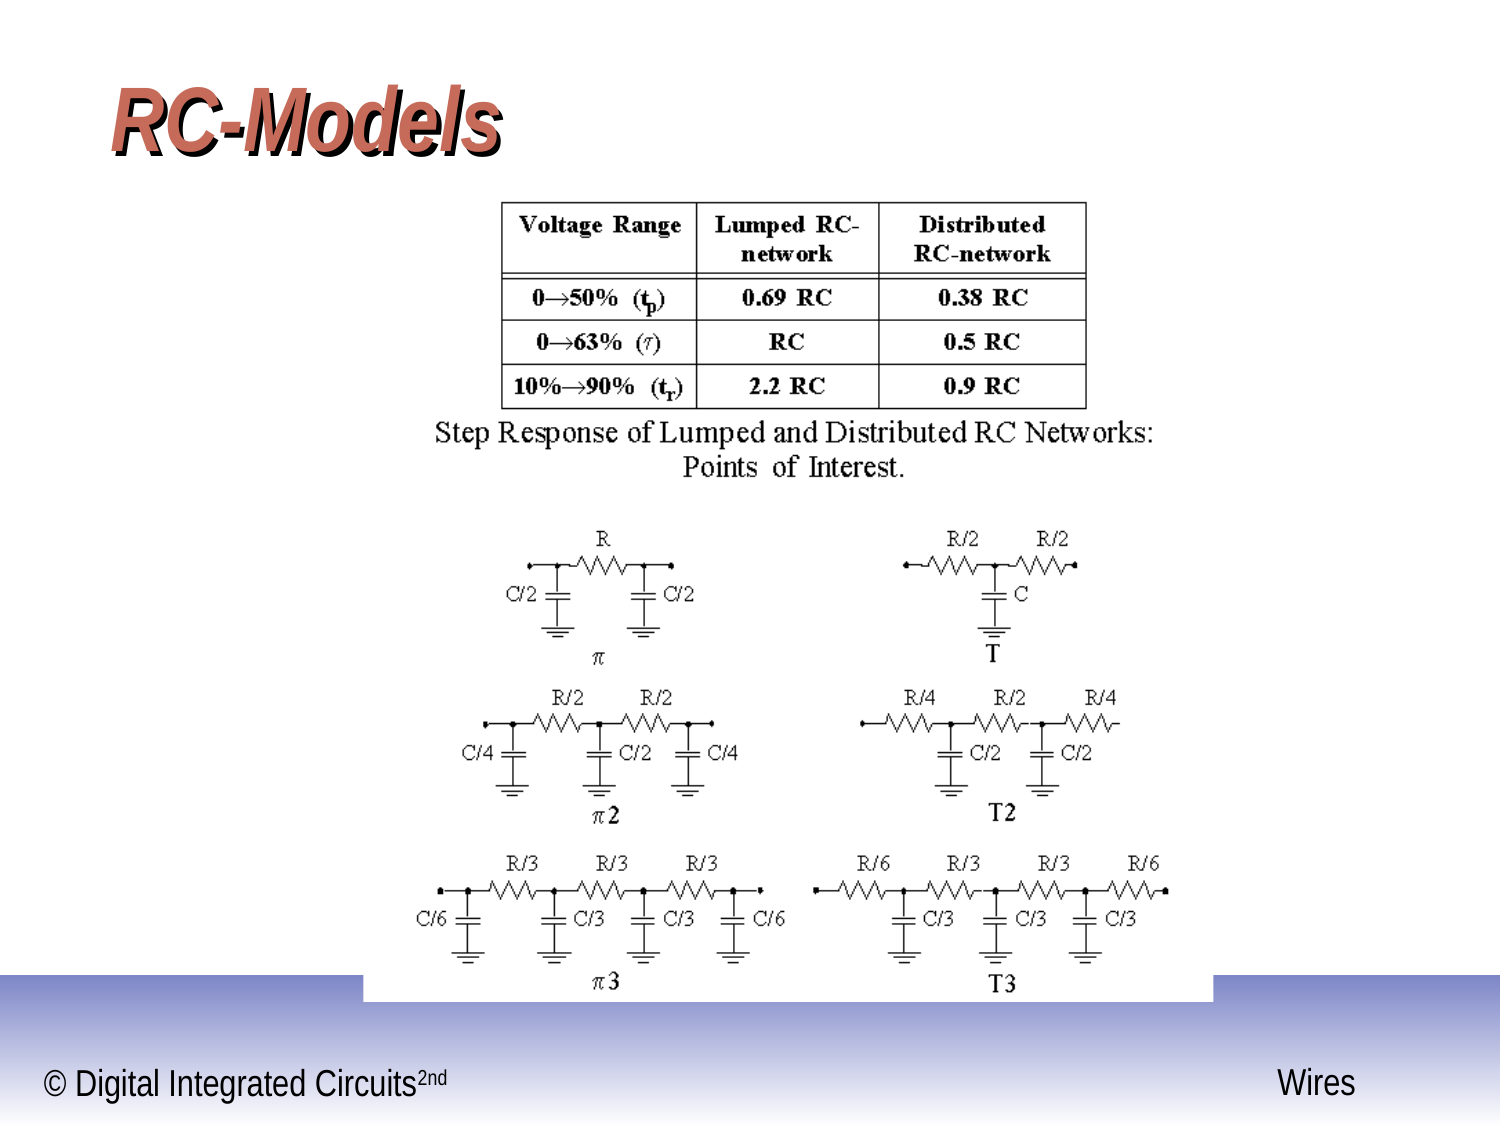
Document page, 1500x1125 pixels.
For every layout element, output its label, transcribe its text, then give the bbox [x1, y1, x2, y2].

picture [363, 181, 1214, 1002]
title RC-Models [95, 39, 559, 178]
